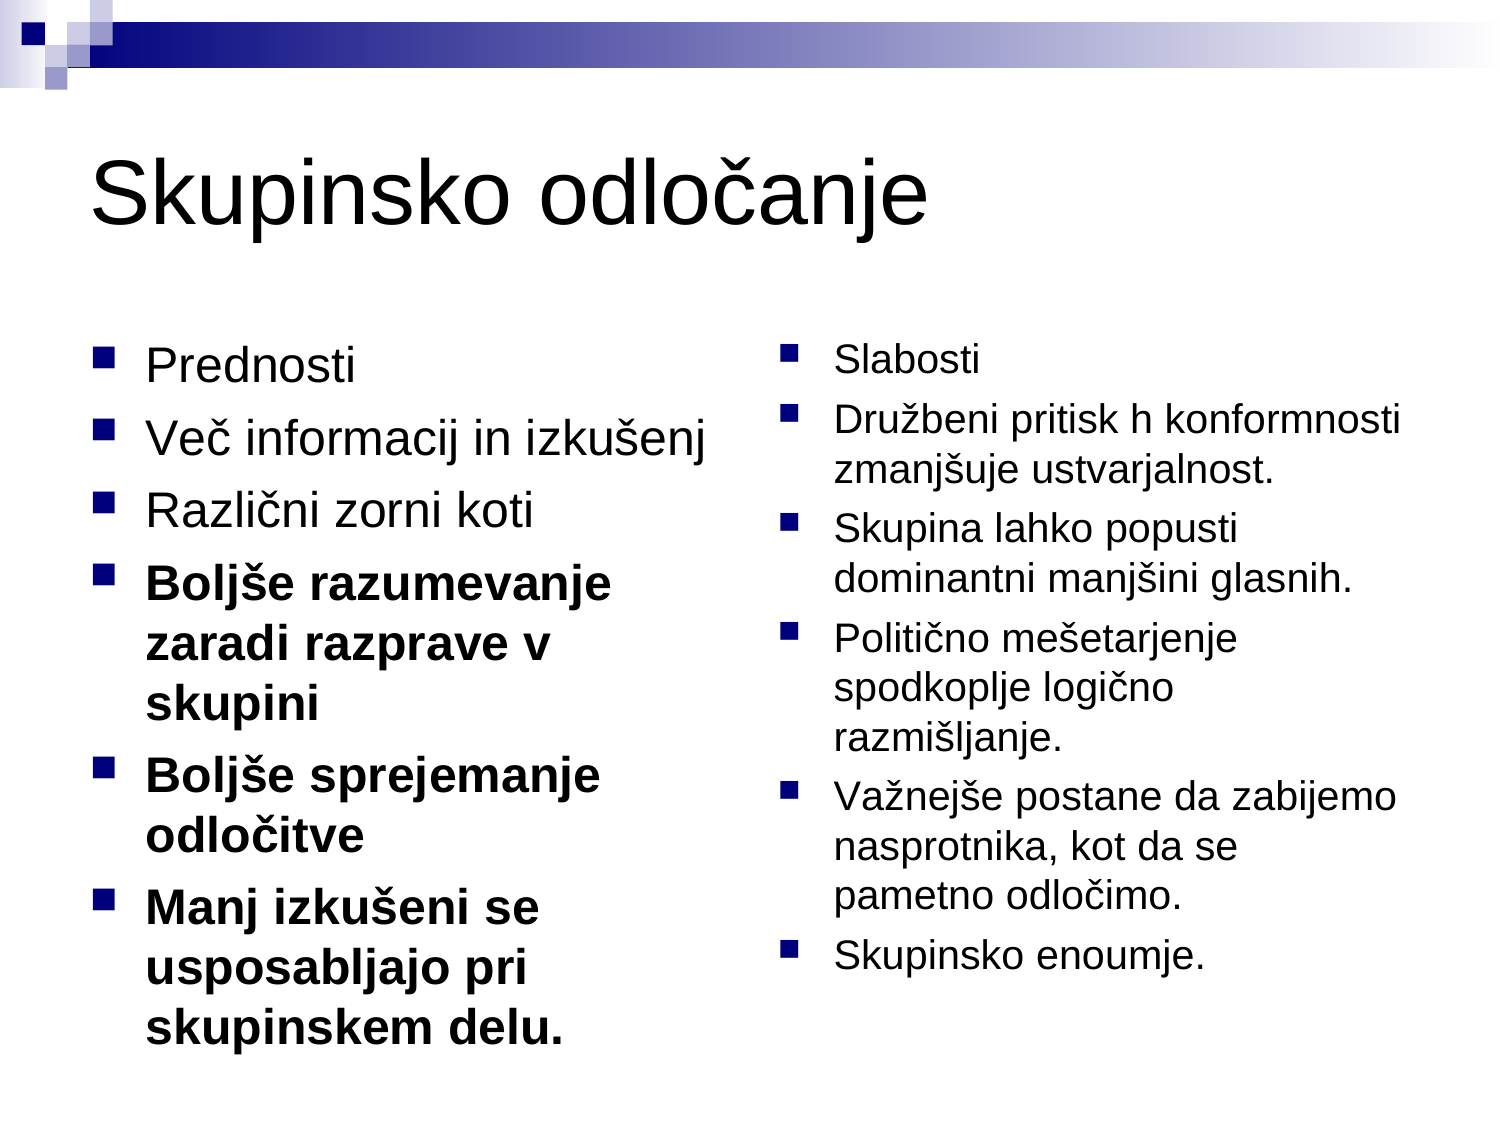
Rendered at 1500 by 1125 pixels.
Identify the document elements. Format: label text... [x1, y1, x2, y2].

list Slabosti Družbeni pritisk h konformnosti zmanjšuje ustvarjalnost. Skupina lahko popusti dominantni manjšini glasnih. Politično mešetarjenje spodkoplje logično razmišljanje. Važnejše postane da zabijemo nasprotnika, kot da se pametno odločimo. Skupinsko enoumje. [763, 324, 1425, 993]
list Prednosti Več informacij in izkušenj Različni zorni koti Boljše razumevanje zaradi razprave v skupini Boljše sprejemanje odločitve Manj izkušeni se usposabljajo pri skupinskem delu. [74, 324, 737, 1063]
title Skupinsko odločanje [75, 75, 1426, 301]
